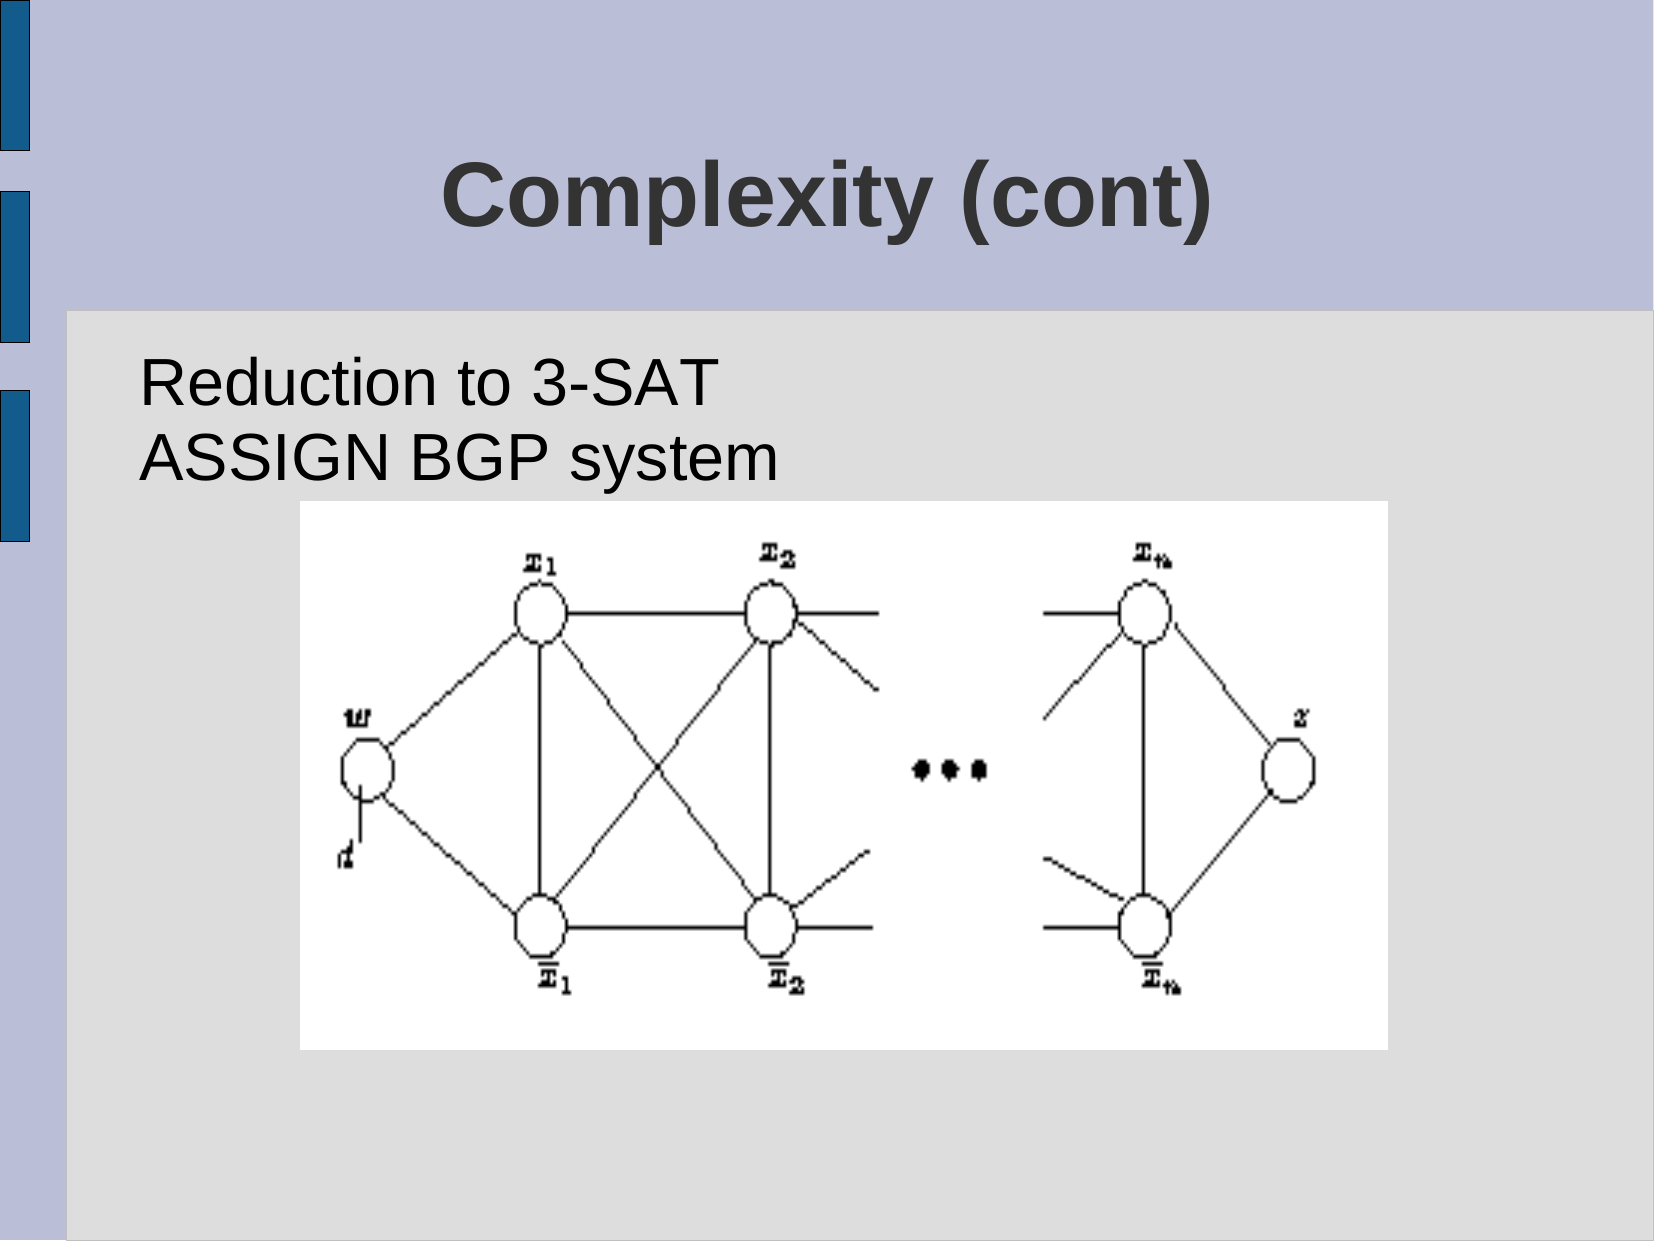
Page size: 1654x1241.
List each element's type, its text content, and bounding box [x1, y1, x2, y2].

list Reduction to 3-SAT ASSIGN BGP system [121, 344, 1534, 1127]
title Complexity (cont) [121, 91, 1534, 299]
picture [300, 501, 1388, 1051]
